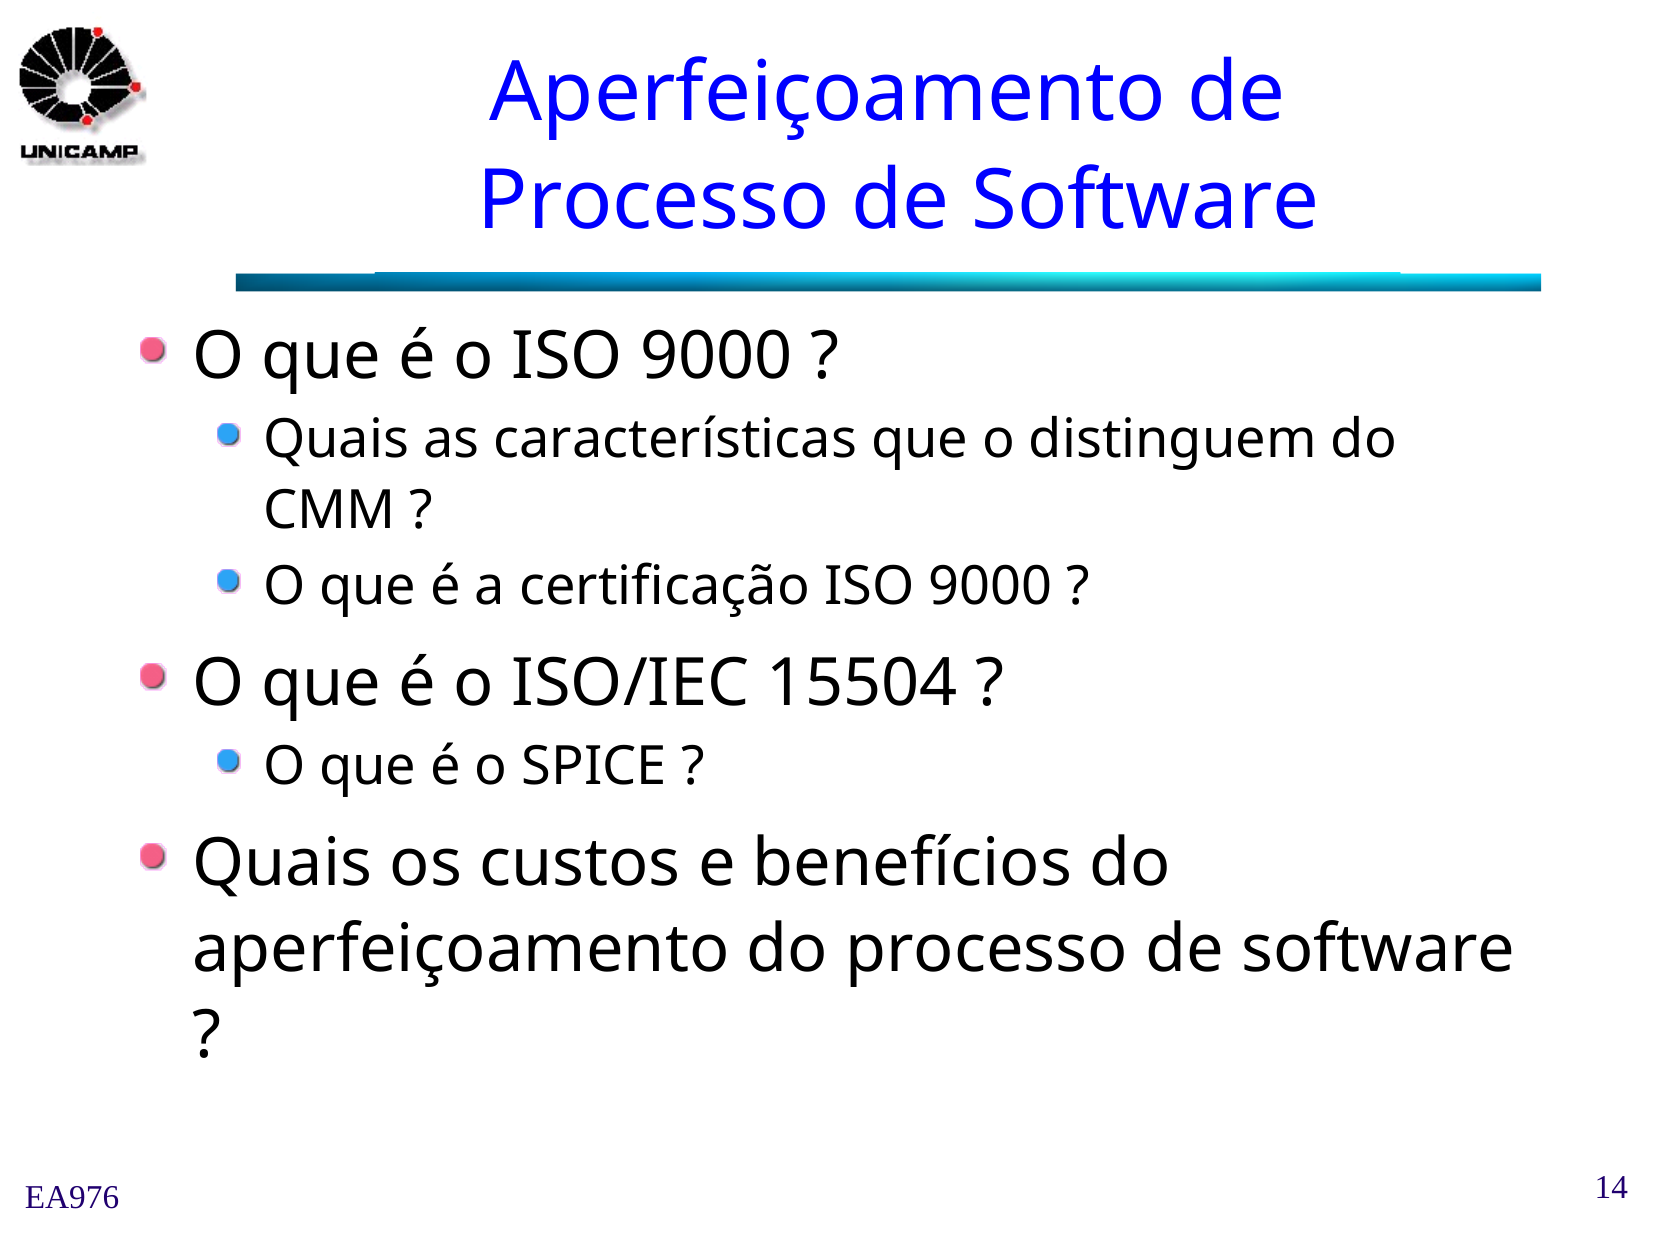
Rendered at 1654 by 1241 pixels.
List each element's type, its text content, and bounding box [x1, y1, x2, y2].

title Aperfeiçoamento de Processo de Software [264, 21, 1534, 250]
list O que é o ISO 9000 ? Quais as características que o distinguem do CMM ? O que é a certificação ISO 9000 ? O que é o ISO/IEC 15504 ? O que é o SPICE ? Quais os custos e benefícios do aperfeiçoamento do processo de software ? [121, 309, 1534, 1182]
picture [125, 272, 1654, 295]
